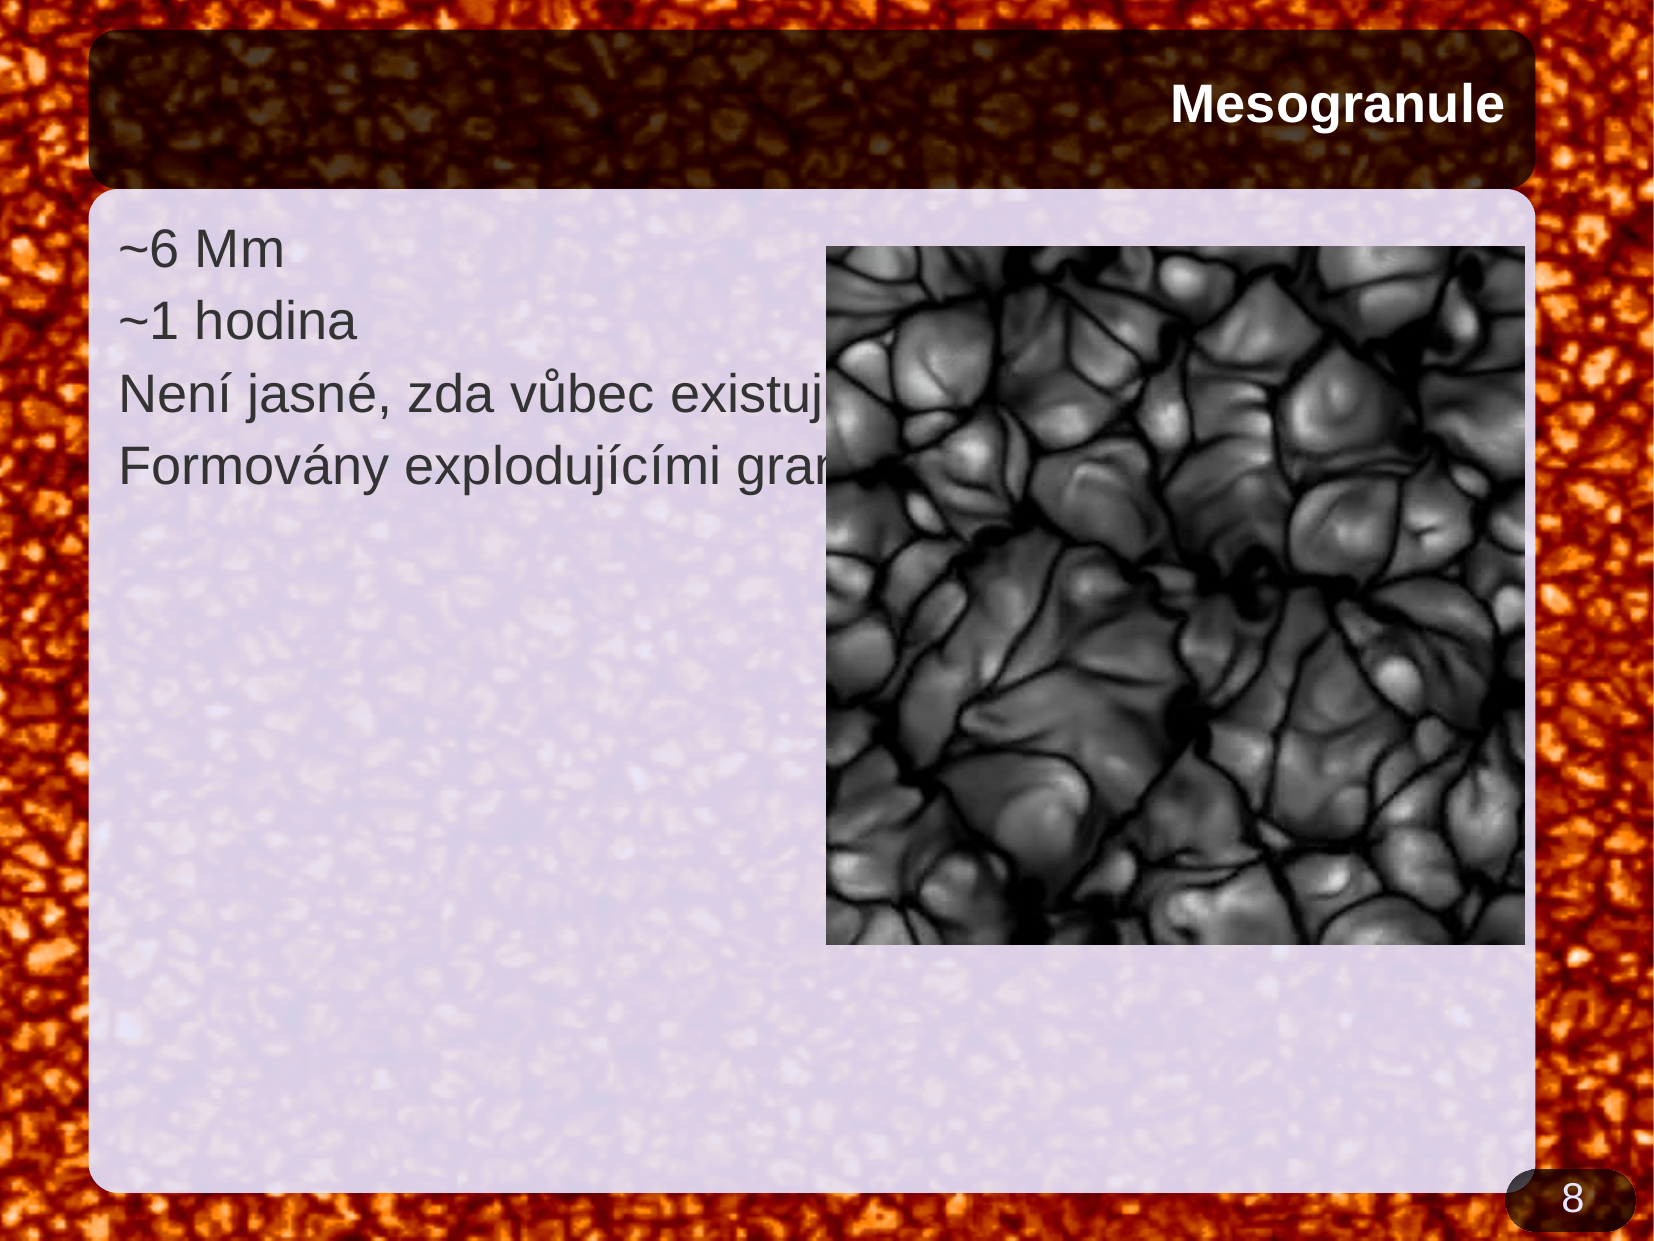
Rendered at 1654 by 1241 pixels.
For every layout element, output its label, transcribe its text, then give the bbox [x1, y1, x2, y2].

picture [0, 0, 1654, 1241]
list ~6 Mm ~1 hodina Není jasné, zda vůbec existují Formovány explodujícími granulemi [118, 218, 781, 1164]
title Mesogranule [118, 59, 1506, 148]
